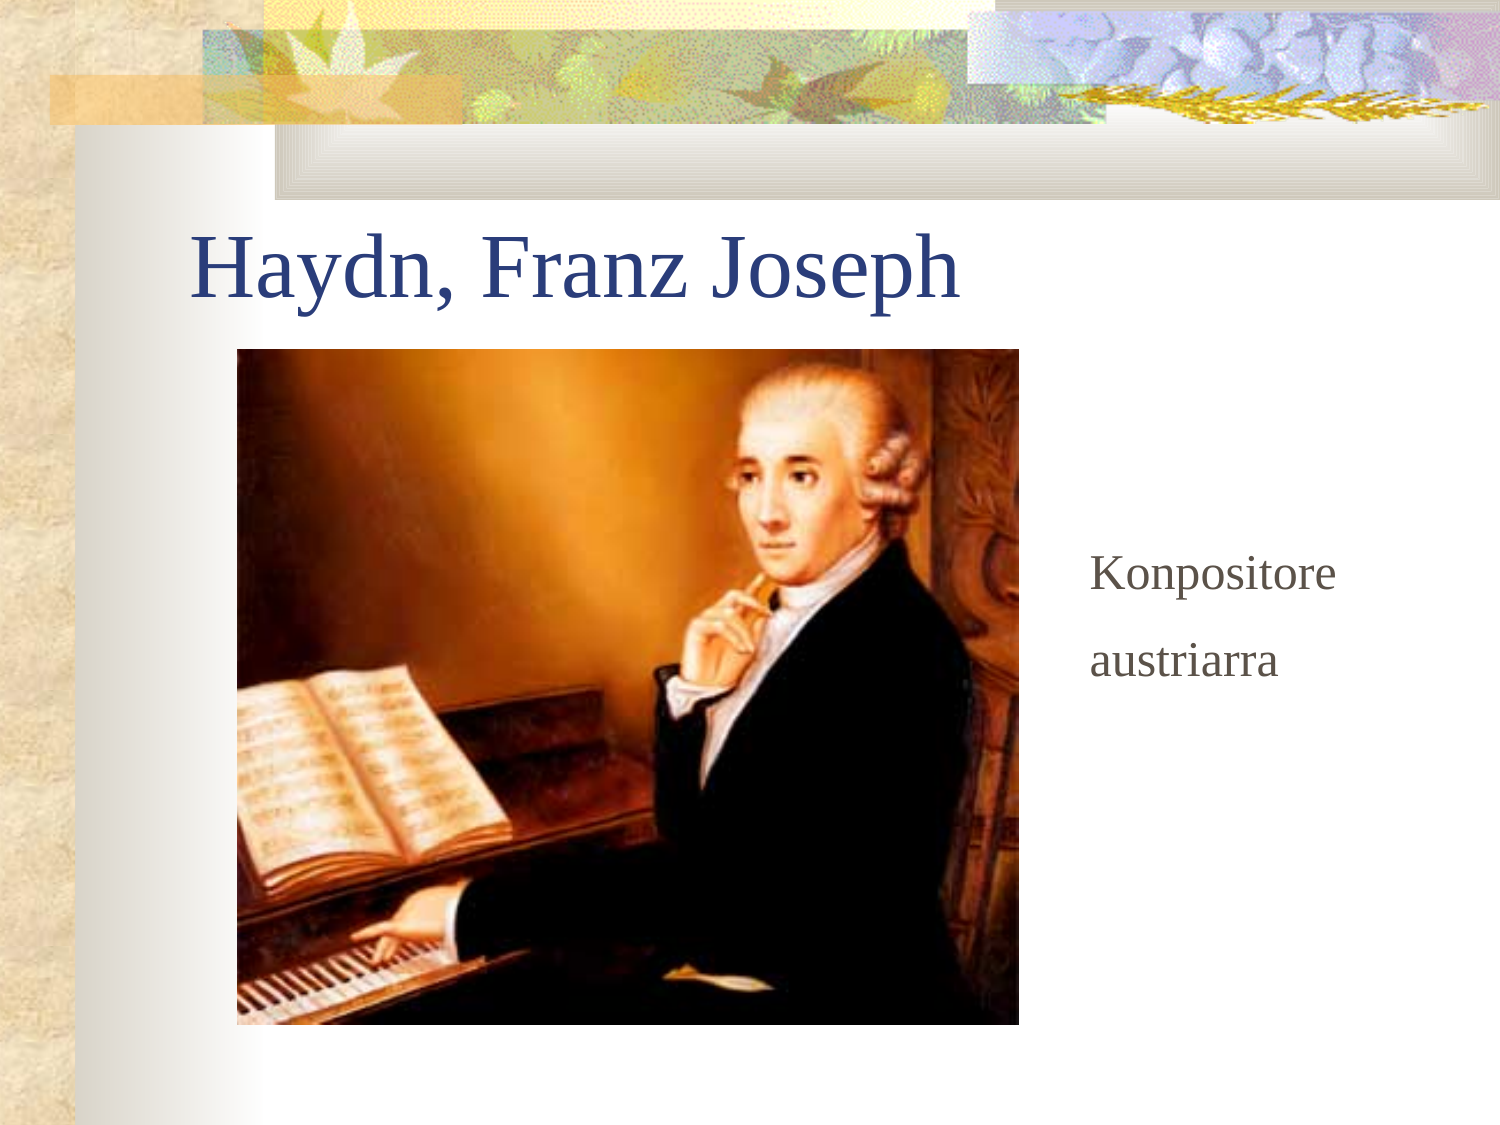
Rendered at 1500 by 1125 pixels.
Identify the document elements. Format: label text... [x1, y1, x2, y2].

text_box Konpositore austriarra [1074, 537, 1426, 695]
title Haydn, Franz Joseph [174, 137, 1450, 325]
picture [0, 0, 1500, 1125]
chart [237, 350, 1019, 1026]
